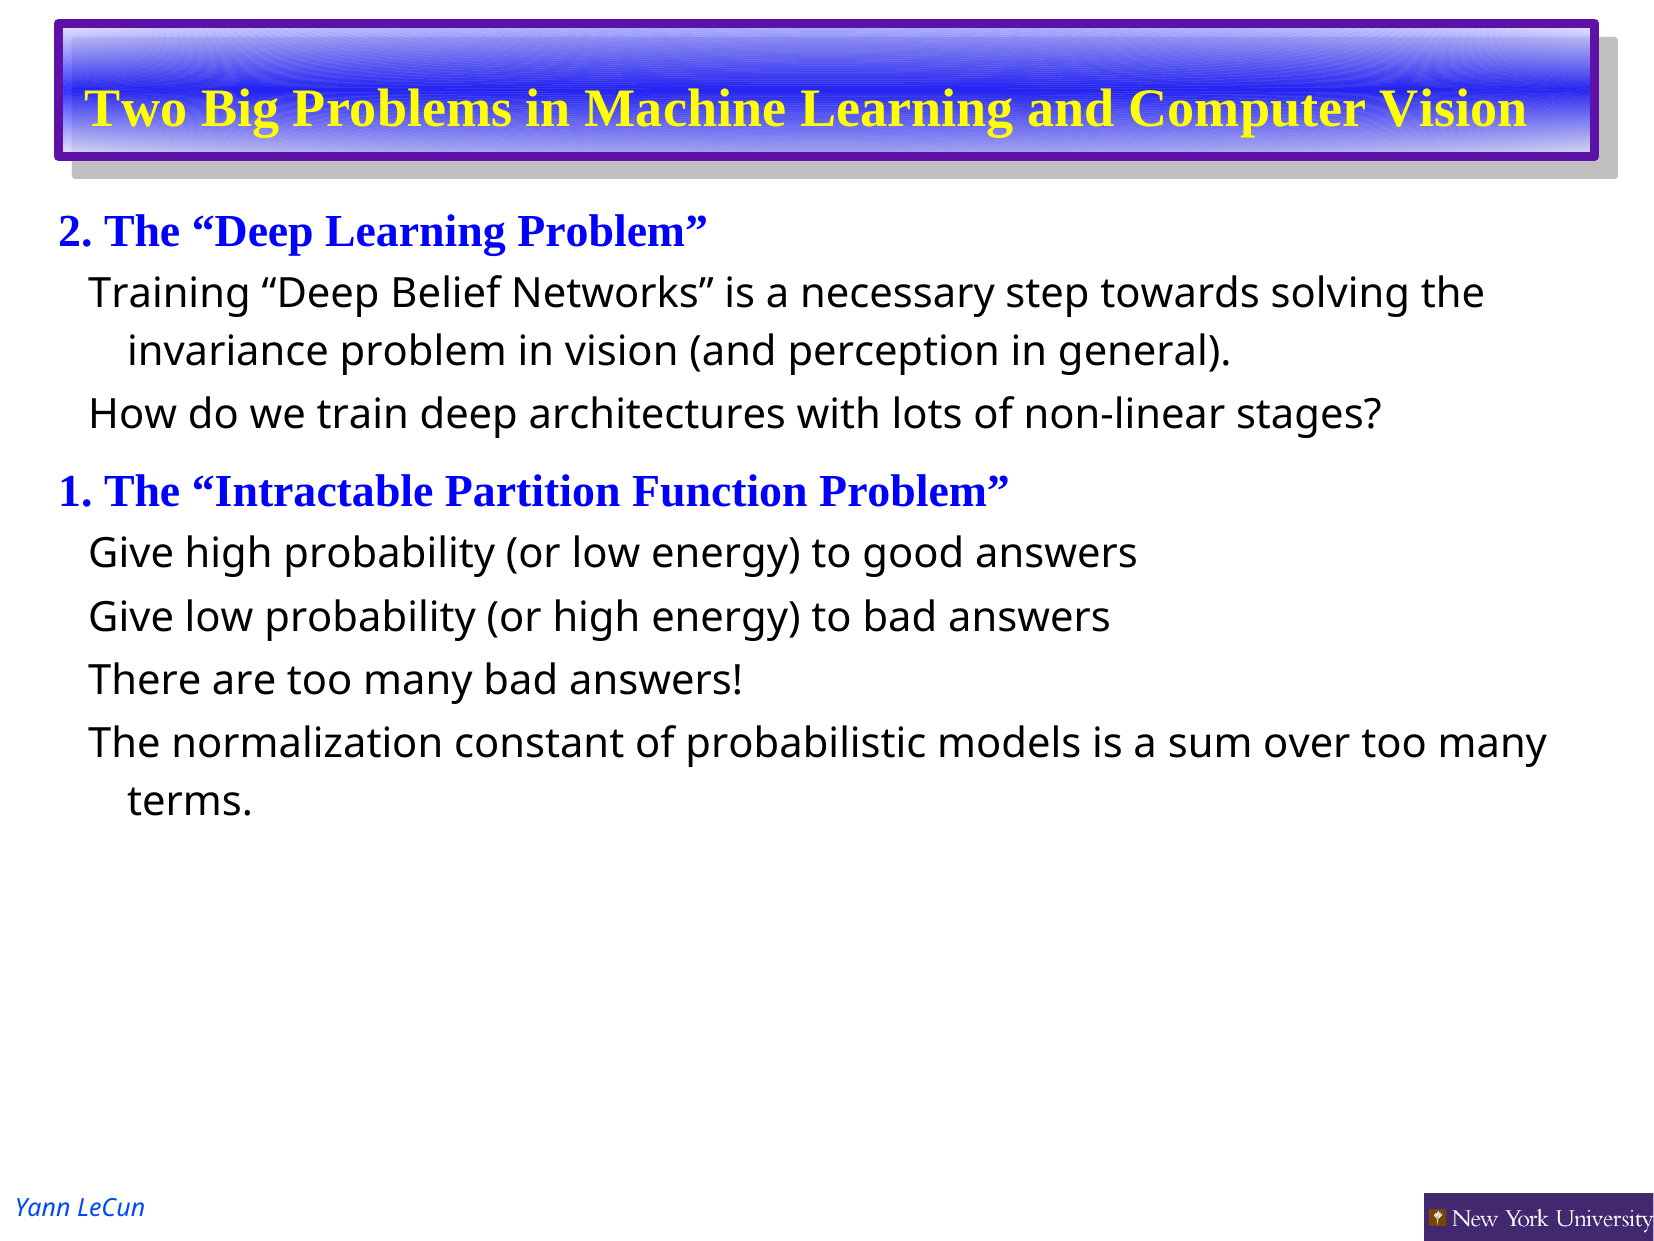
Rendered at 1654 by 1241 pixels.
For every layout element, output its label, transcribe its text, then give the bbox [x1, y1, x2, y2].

picture [1424, 1193, 1654, 1241]
list 2. The “Deep Learning Problem” Training “Deep Belief Networks” is a necessary step towards solving the invariance problem in vision (and perception in general). How do we train deep architectures with lots of non-linear stages? 1. The “Intractable Partition Function Problem” Give high probability (or low energy) to good answers Give low probability (or high energy) to bad answers There are too many bad answers! The normalization constant of probabilistic models is a sum over too many terms. [58, 205, 1604, 1167]
title Two Big Problems in Machine Learning and Computer Vision [58, 23, 1595, 157]
